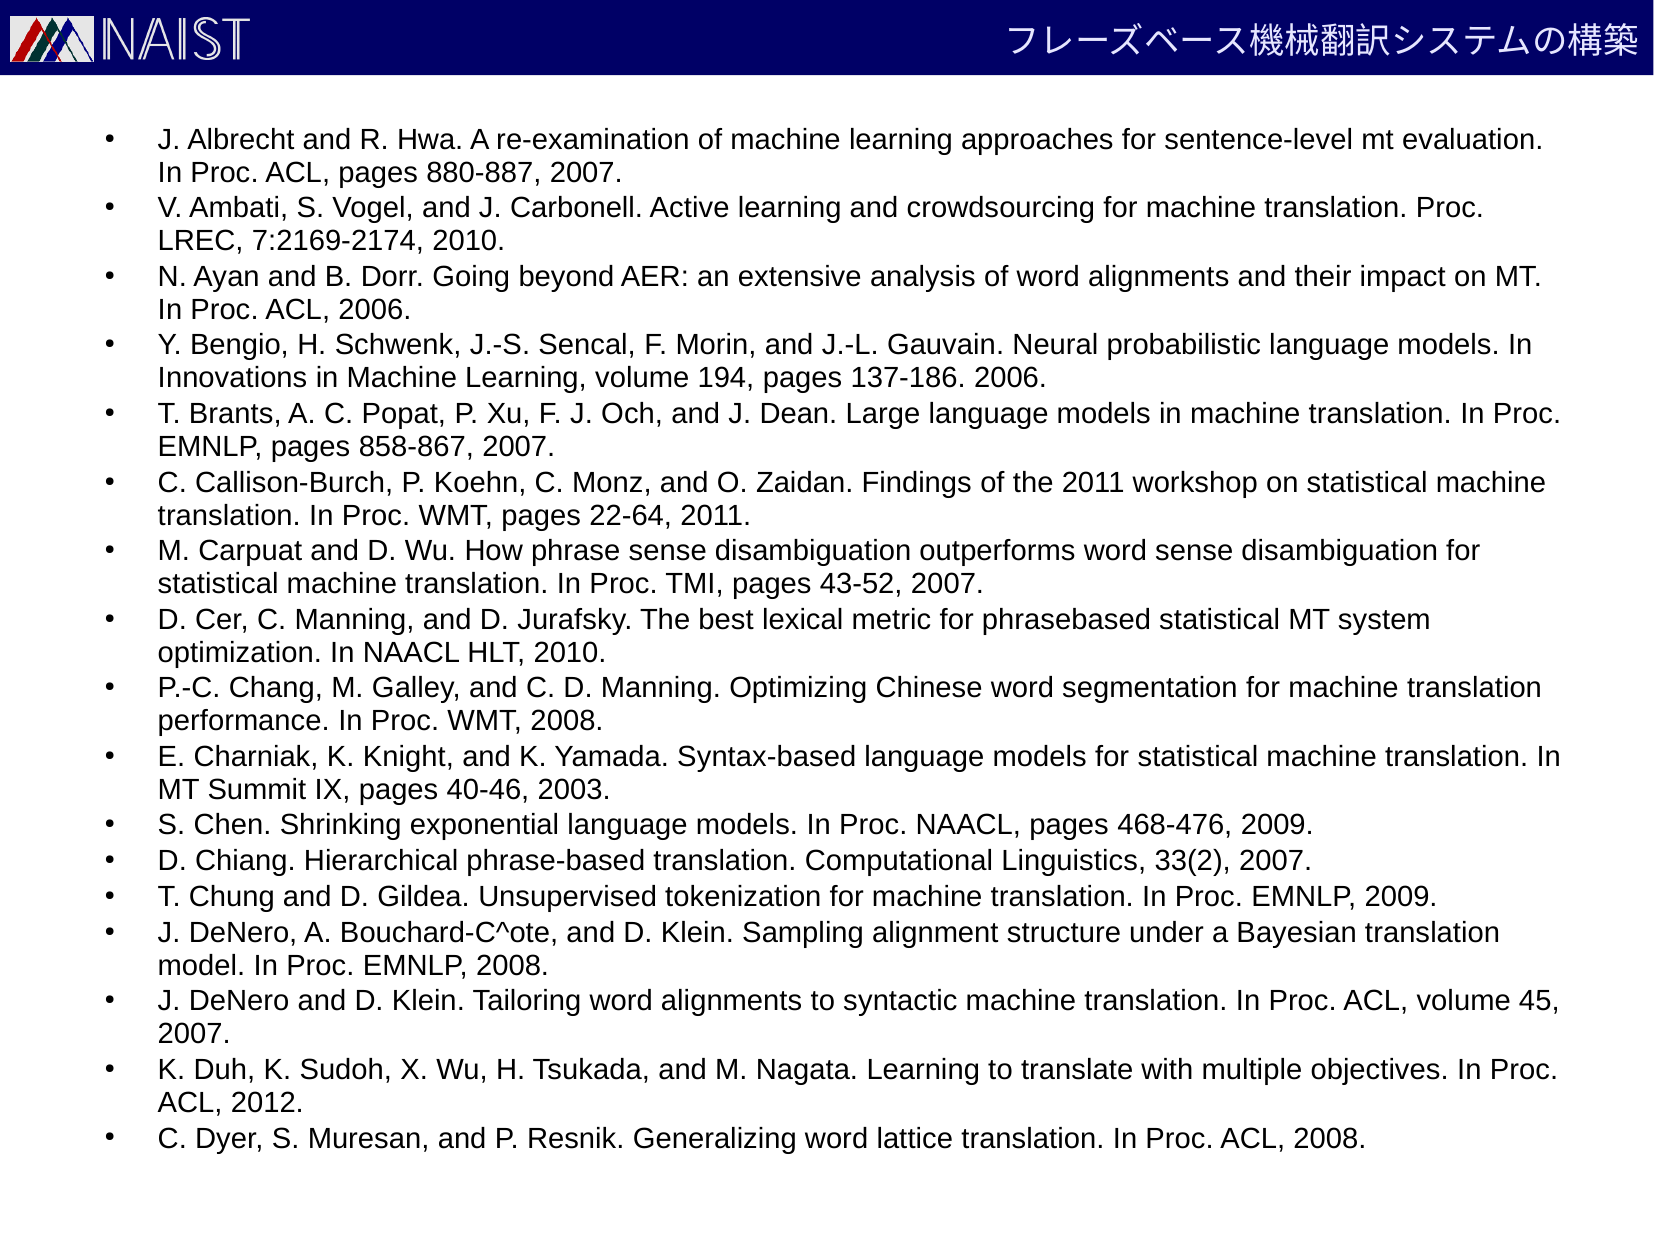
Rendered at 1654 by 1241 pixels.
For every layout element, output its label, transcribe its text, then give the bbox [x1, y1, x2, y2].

picture [102, 17, 251, 60]
picture [10, 16, 94, 62]
list J. Albrecht and R. Hwa. A re-examination of machine learning approaches for sentence-level mt evaluation. In Proc. ACL, pages 880-887, 2007. V. Ambati, S. Vogel, and J. Carbonell. Active learning and crowdsourcing for machine translation. Proc. LREC, 7:2169-2174, 2010. N. Ayan and B. Dorr. Going beyond AER: an extensive analysis of word alignments and their impact on MT. In Proc. ACL, 2006. Y. Bengio, H. Schwenk, J.-S. Sencal, F. Morin, and J.-L. Gauvain. Neural probabilistic language models. In Innovations in Machine Learning, volume 194, pages 137-186. 2006. T. Brants, A. C. Popat, P. Xu, F. J. Och, and J. Dean. Large language models in machine translation. In Proc. EMNLP, pages 858-867, 2007. C. Callison-Burch, P. Koehn, C. Monz, and O. Zaidan. Findings of the 2011 workshop on statistical machine translation. In Proc. WMT, pages 22-64, 2011. M. Carpuat and D. Wu. How phrase sense disambiguation outperforms word sense disambiguation for statistical machine translation. In Proc. TMI, pages 43-52, 2007. D. Cer, C. Manning, and D. Jurafsky. The best lexical metric for phrasebased statistical MT system optimization. In NAACL HLT, 2010. P.-C. Chang, M. Galley, and C. D. Manning. Optimizing Chinese word segmentation for machine translation performance. In Proc. WMT, 2008. E. Charniak, K. Knight, and K. Yamada. Syntax-based language models for statistical machine translation. In MT Summit IX, pages 40-46, 2003. S. Chen. Shrinking exponential language models. In Proc. NAACL, pages 468-476, 2009. D. Chiang. Hierarchical phrase-based translation. Computational Linguistics, 33(2), 2007. T. Chung and D. Gildea. Unsupervised tokenization for machine translation. In Proc. EMNLP, 2009. J. DeNero, A. Bouchard-C^ote, and D. Klein. Sampling alignment structure under a Bayesian translation model. In Proc. EMNLP, 2008. J. DeNero and D. Klein. Tailoring word alignments to syntactic machine translation. In Proc. ACL, volume 45, 2007. K. Duh, K. Sudoh, X. Wu, H. Tsukada, and M. Nagata. Learning to translate with multiple objectives. In Proc. ACL, 2012. C. Dyer, S. Muresan, and P. Resnik. Generalizing word lattice translation. In Proc. ACL, 2008. [86, 122, 1576, 1155]
